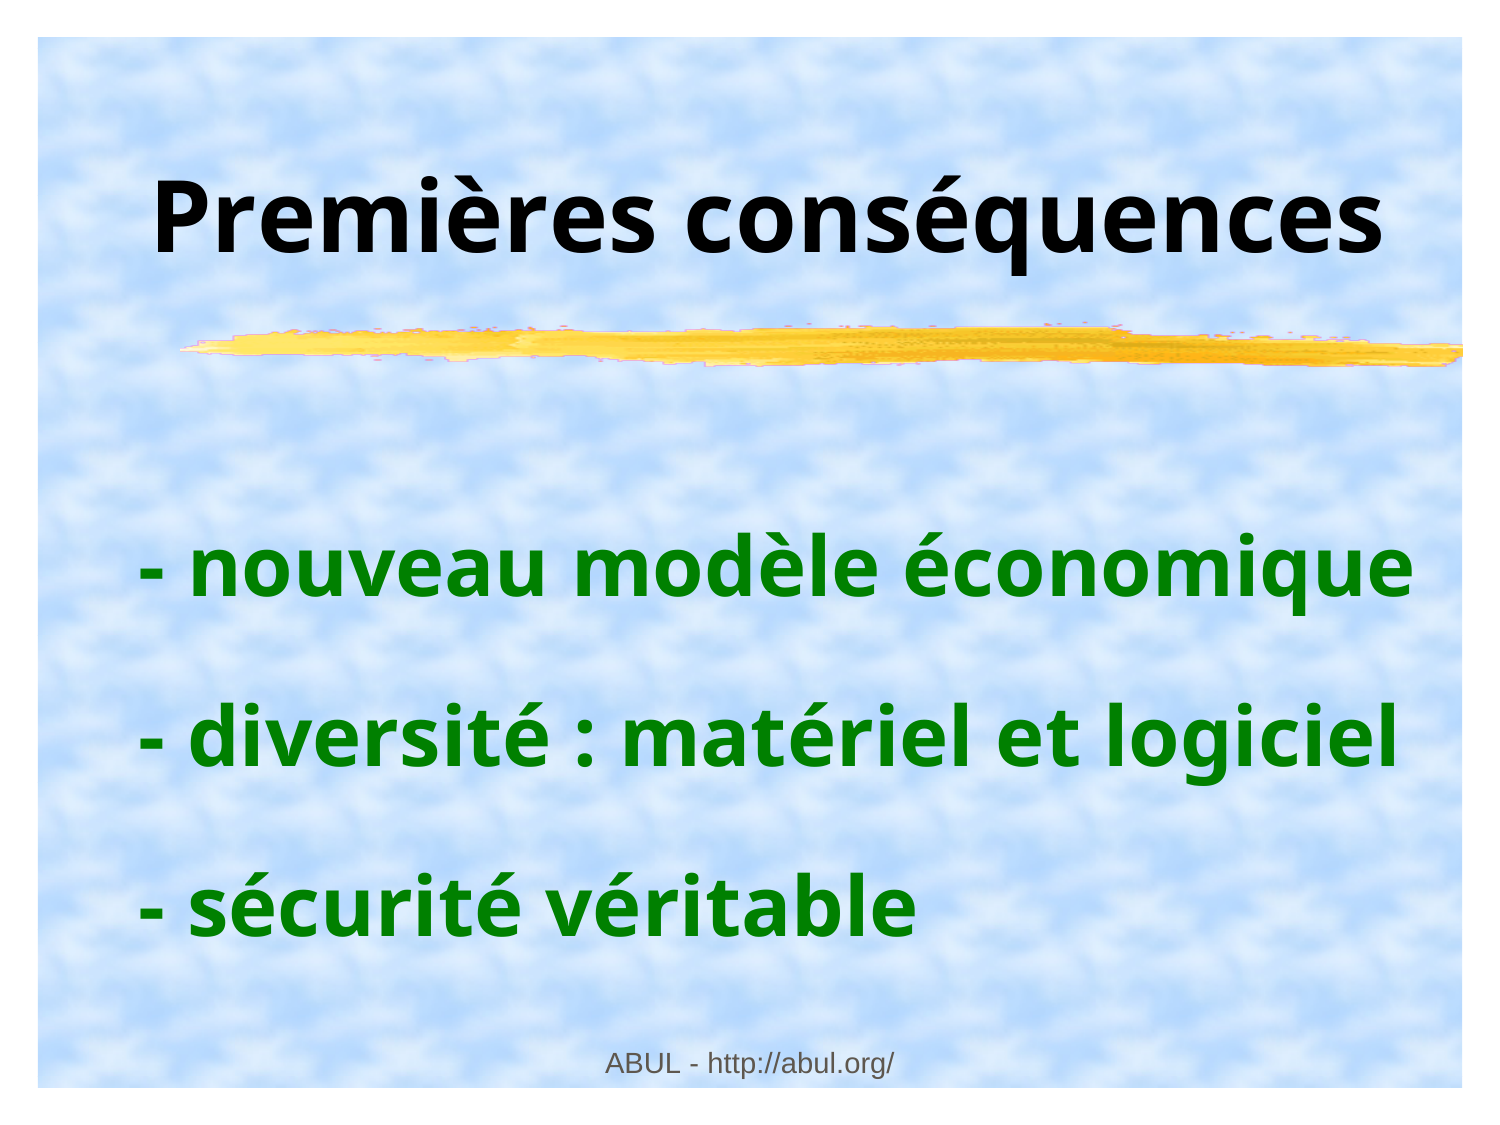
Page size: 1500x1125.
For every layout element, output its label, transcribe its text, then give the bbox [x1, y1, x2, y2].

text_box Premières conséquences [37, 98, 1463, 330]
title - nouveau modèle économique - diversité : matériel et logiciel - sécurité véritable [123, 504, 1441, 908]
picture [37, 330, 1463, 1088]
picture [37, 37, 1463, 98]
